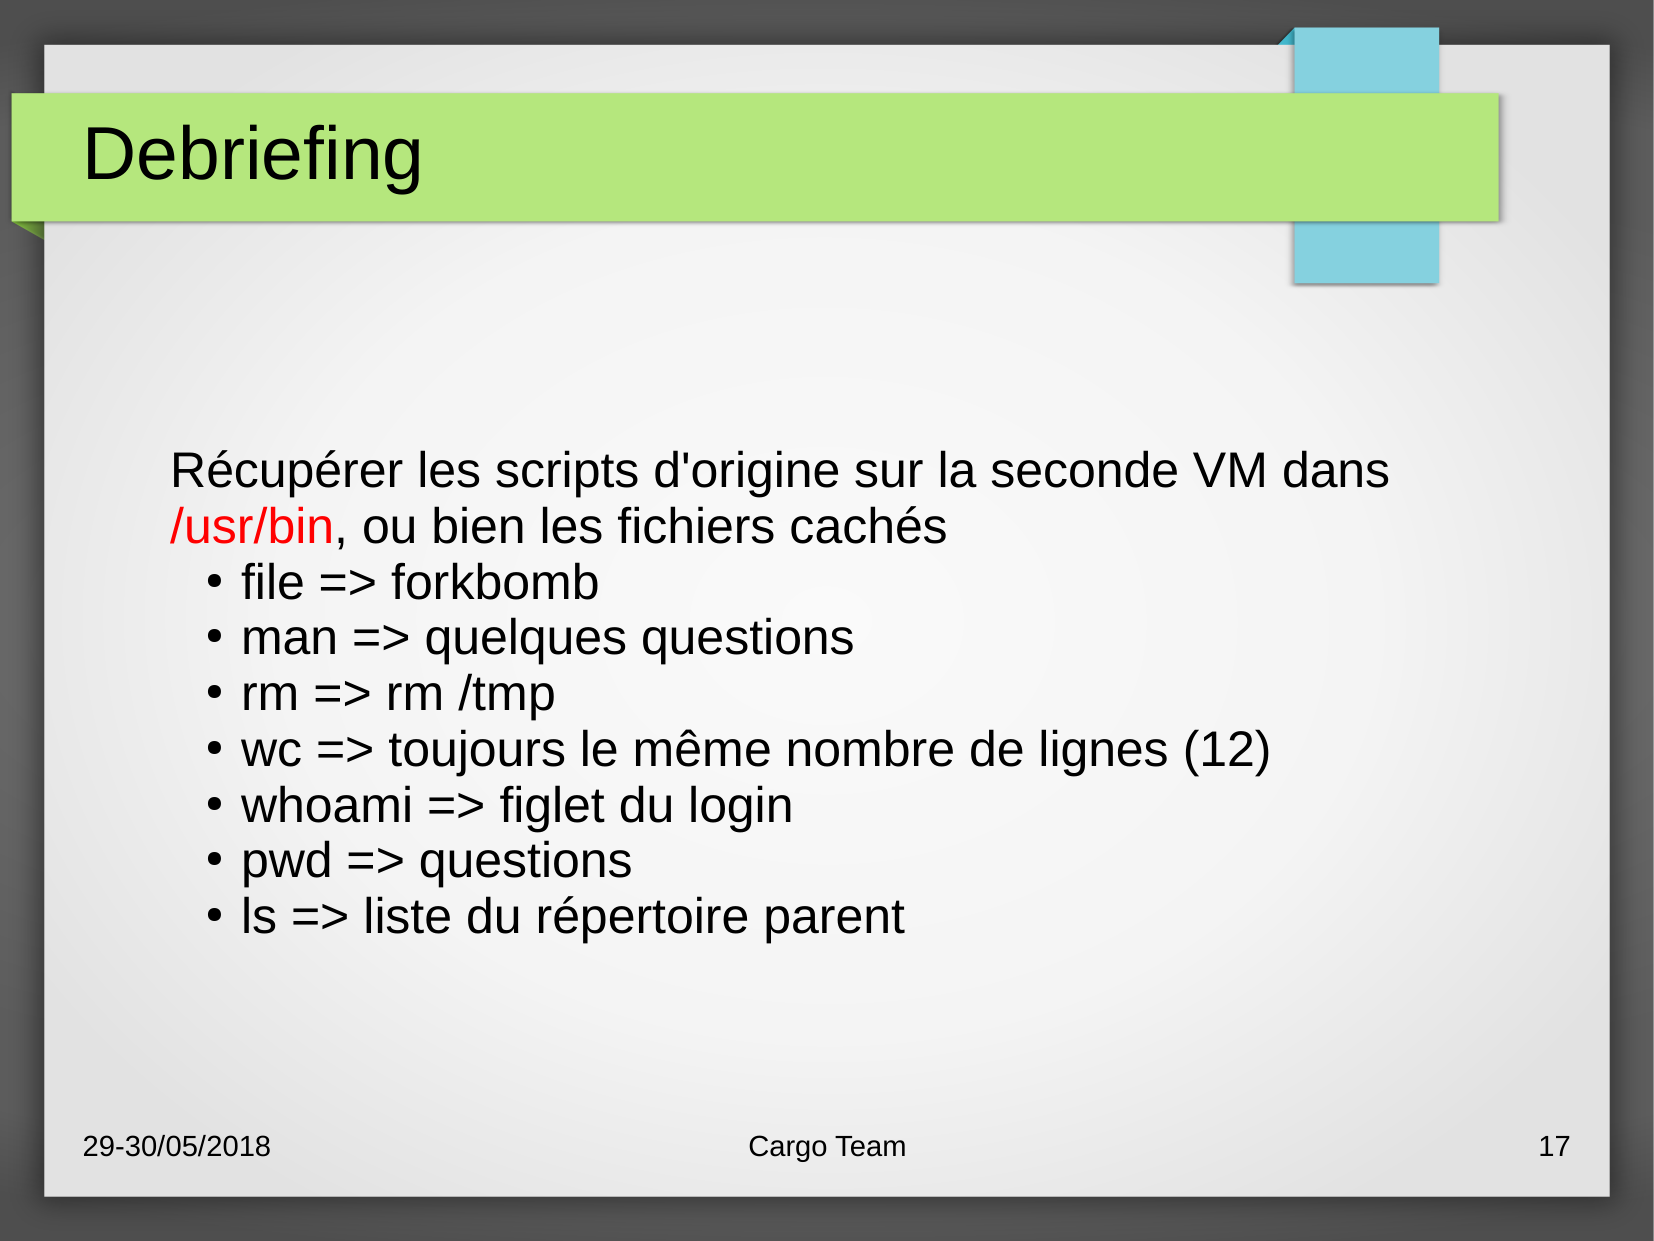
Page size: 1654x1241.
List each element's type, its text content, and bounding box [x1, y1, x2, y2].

title Debriefing [82, 94, 1264, 213]
picture [0, 0, 1654, 1241]
text_box Récupérer les scripts d'origine sur la seconde VM dans /usr/bin, ou bien les fichiers cachés file => forkbomb man => quelques questions rm => rm /tmp wc => toujours le même nombre de lignes (12) whoami => figlet du login pwd => questions ls => liste du répertoire parent [120, 435, 1531, 909]
